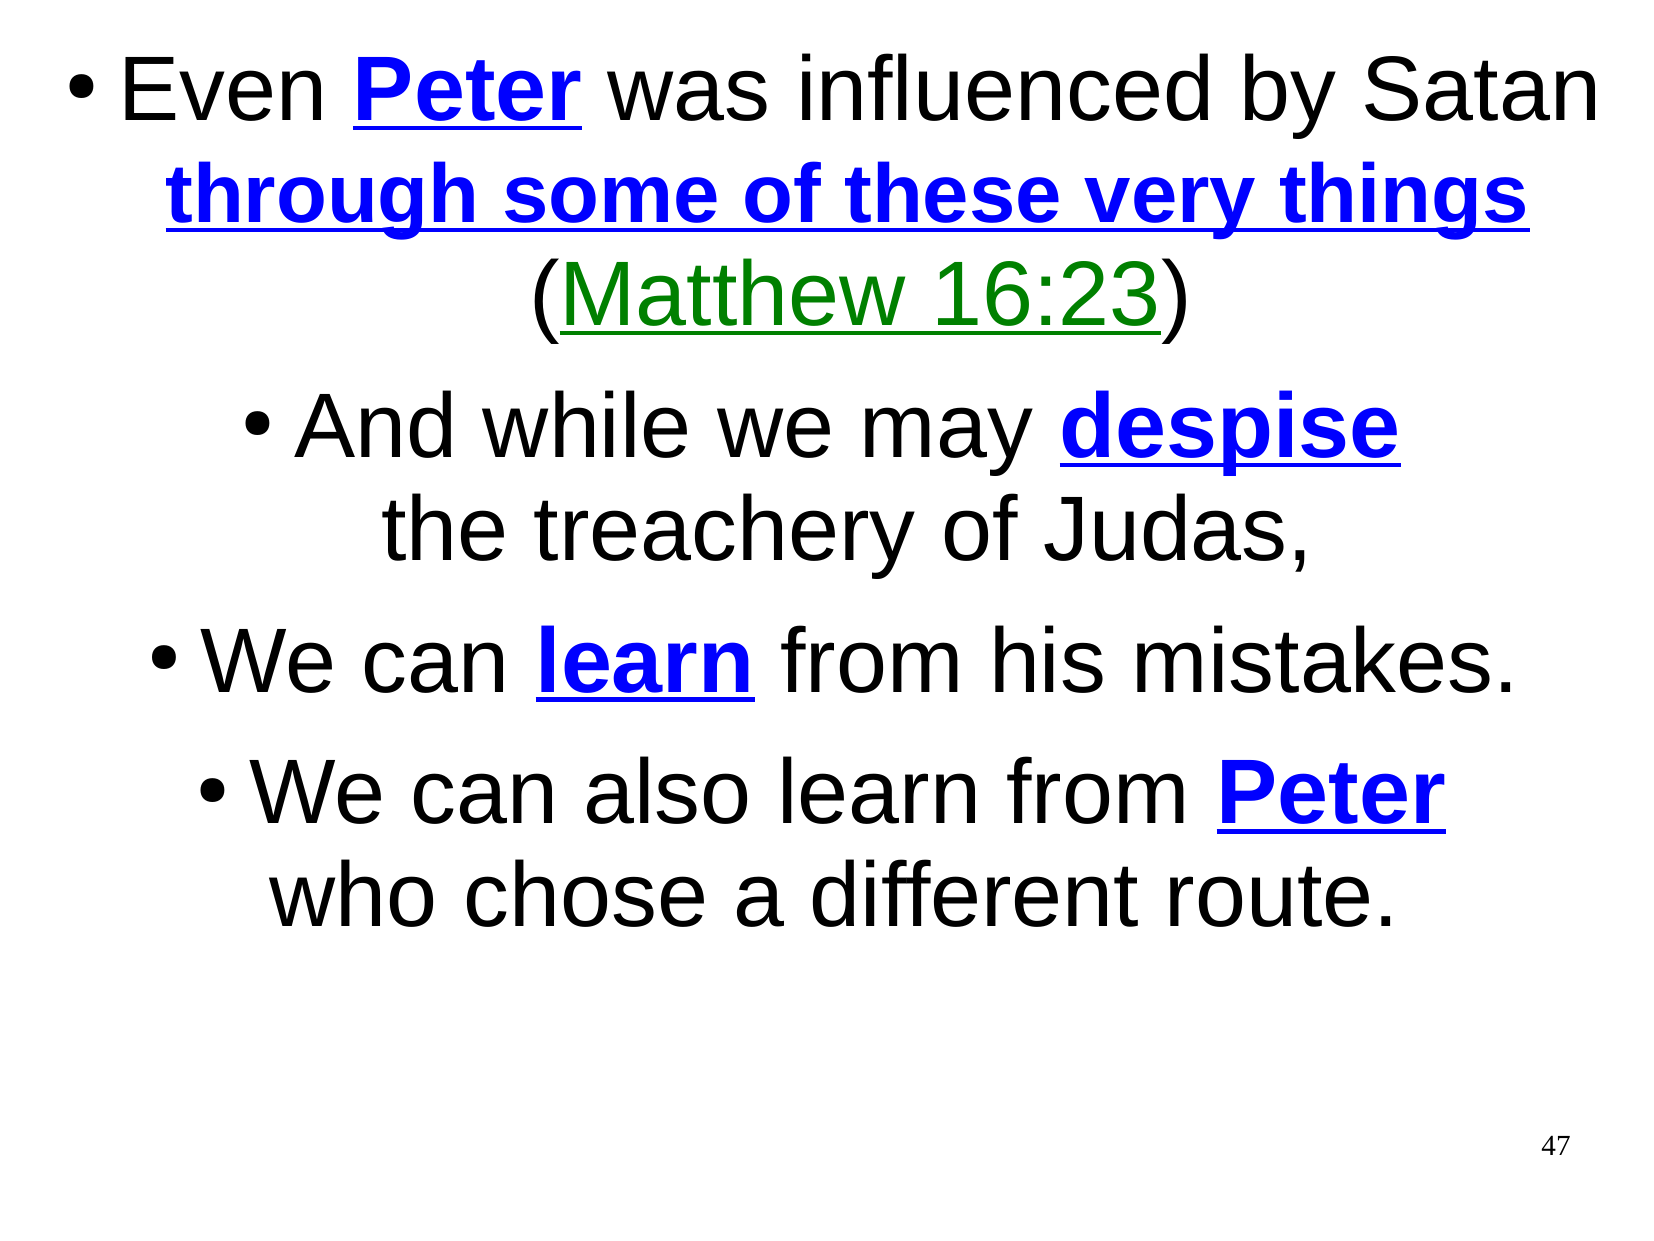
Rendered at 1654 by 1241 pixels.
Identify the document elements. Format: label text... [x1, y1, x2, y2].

list Even Peter was influenced by Satan through some of these very things (Matthew 16:23) And while we may despise the treachery of Judas, We can learn from his mistakes. We can also learn from Peter who chose a different route. [37, 37, 1613, 1238]
